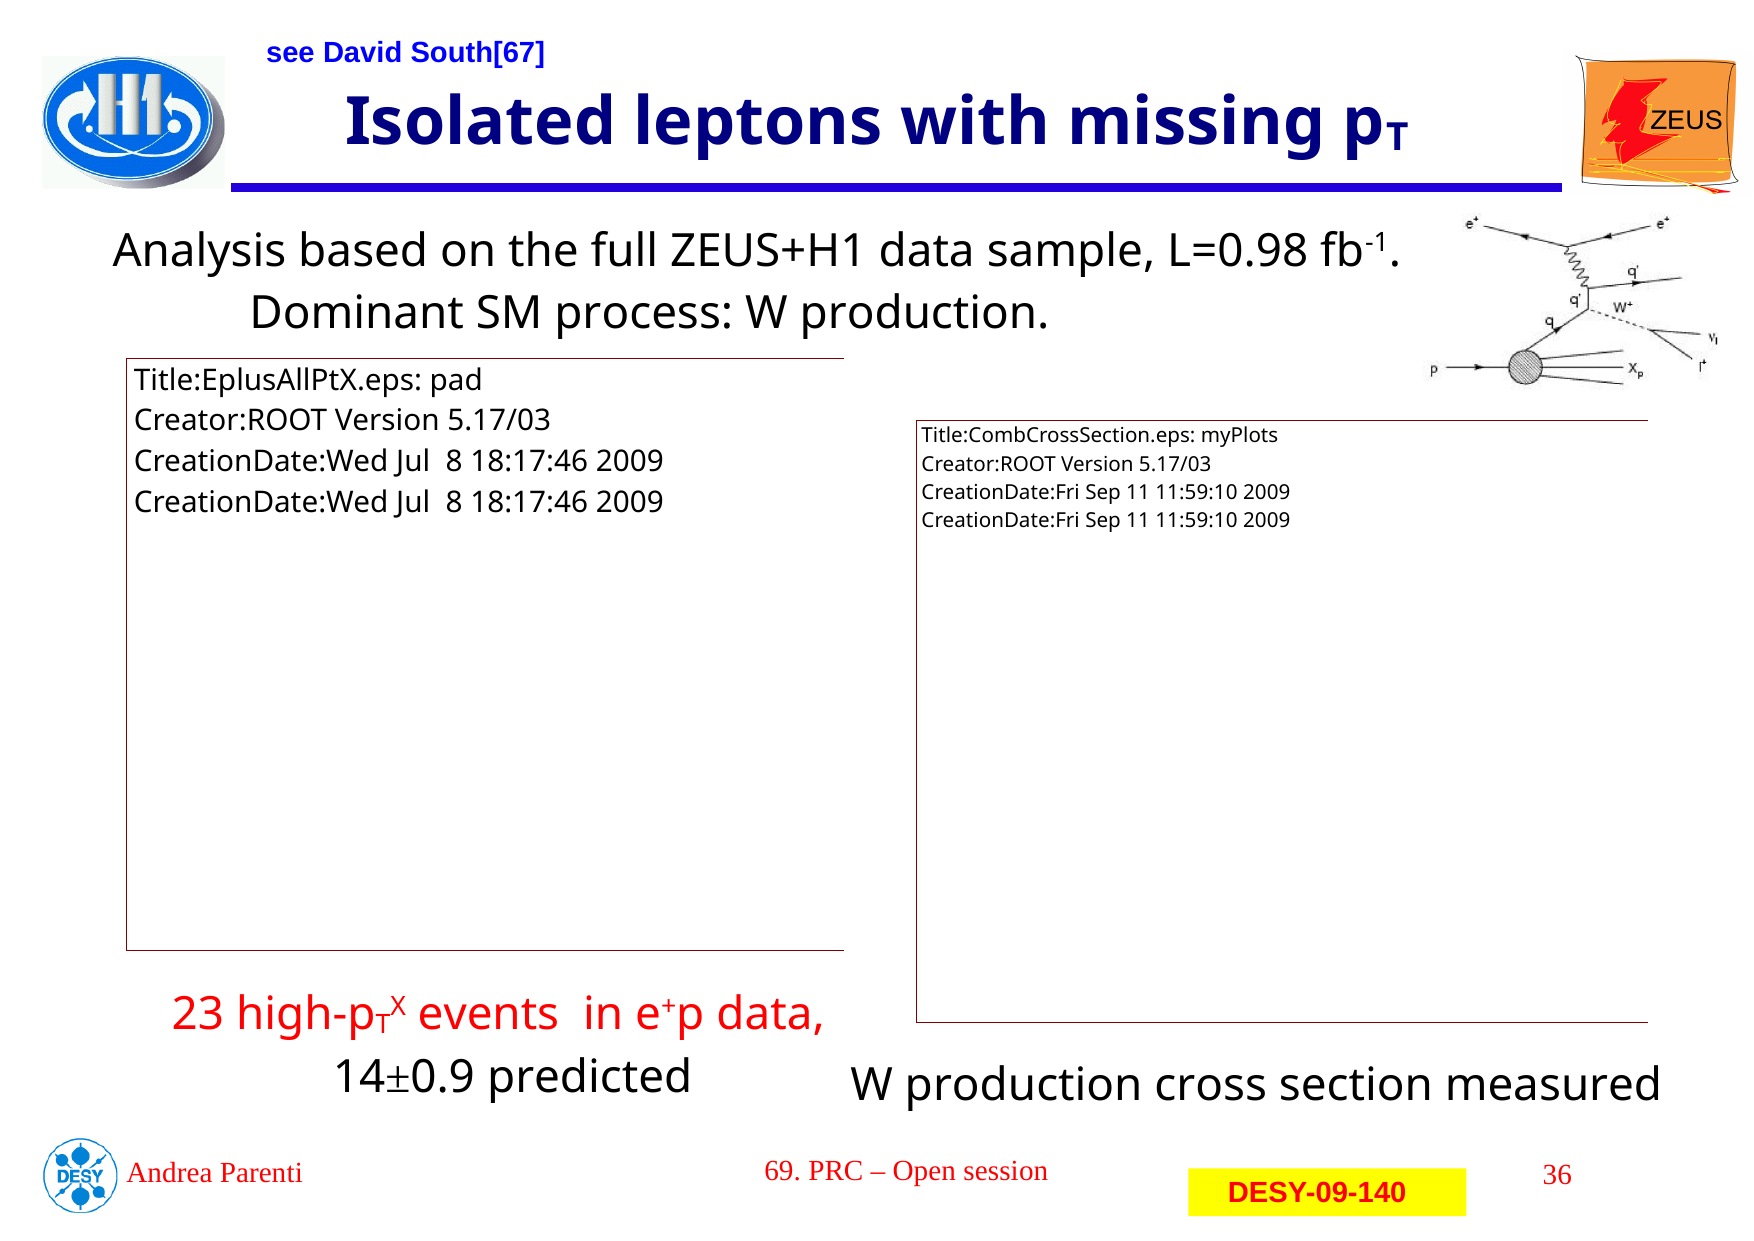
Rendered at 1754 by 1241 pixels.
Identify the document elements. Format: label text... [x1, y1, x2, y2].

picture [124, 356, 844, 951]
title Isolated leptons with missing pT [231, 49, 1666, 188]
text_box W production cross section measured [829, 1051, 1666, 1115]
text_box DESY-09-140 [1188, 1168, 1467, 1217]
text_box see David South[67] [251, 28, 665, 77]
picture [914, 419, 1648, 1023]
picture [35, 49, 231, 195]
picture [1418, 51, 1753, 413]
picture [42, 1138, 118, 1213]
list Analysis based on the full ZEUS+H1 data sample, L=0.98 fb-1. Dominant SM process: W production. [94, 217, 1405, 1051]
text_box 23 high-pTX events in e+p data, 14±0.9 predicted [91, 980, 864, 1122]
